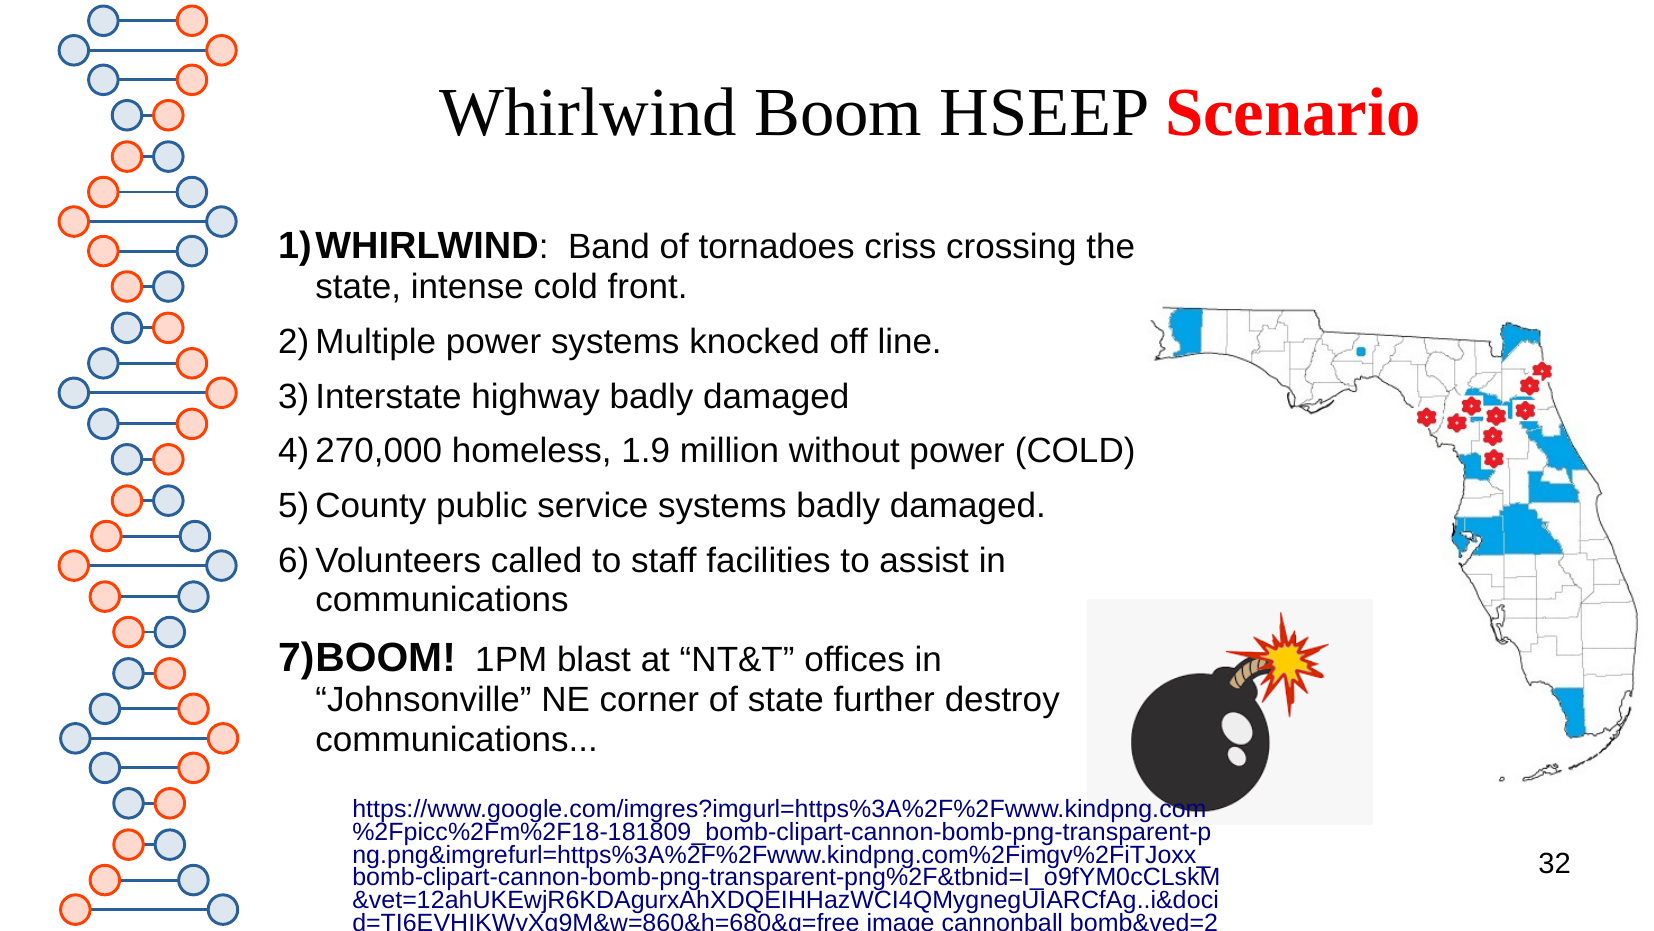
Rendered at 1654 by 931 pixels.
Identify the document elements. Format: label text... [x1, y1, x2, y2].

text_box https://www.google.com/imgres?imgurl=https%3A%2F%2Fwww.kindpng.com%2Fpicc%2Fm%2F18-181809_bomb-clipart-cannon-bomb-png-transparent-png.png&imgrefurl=https%3A%2F%2Fwww.kindpng.com%2Fimgv%2FiTJoxx_bomb-clipart-cannon-bomb-png-transparent-png%2F&tbnid=I_o9fYM0cCLskM&vet=12ahUKEwjR6KDAgurxAhXDQEIHHazWCI4QMygnegUIARCfAg..i&docid=TI6EVHIKWyXg9M&w=860&h=680&q=free image cannonball bomb&ved=2ahUKEwjR6KDAgurxAhXDQEIHHazWCI4QMygnegUIARCfAg [337, 787, 1238, 831]
title Whirlwind Boom HSEEP Scenario [265, 35, 1595, 189]
list WHIRLWIND: Band of tornadoes criss crossing the state, intense cold front. Multiple power systems knocked off line. Interstate highway badly damaged 270,000 homeless, 1.9 million without power (COLD) County public service systems badly damaged. Volunteers called to staff facilities to assist in communications BOOM! 1PM blast at “NT&T” offices in “Johnsonville” NE corner of state further destroy communications... [265, 224, 1163, 764]
picture [1087, 299, 1647, 826]
